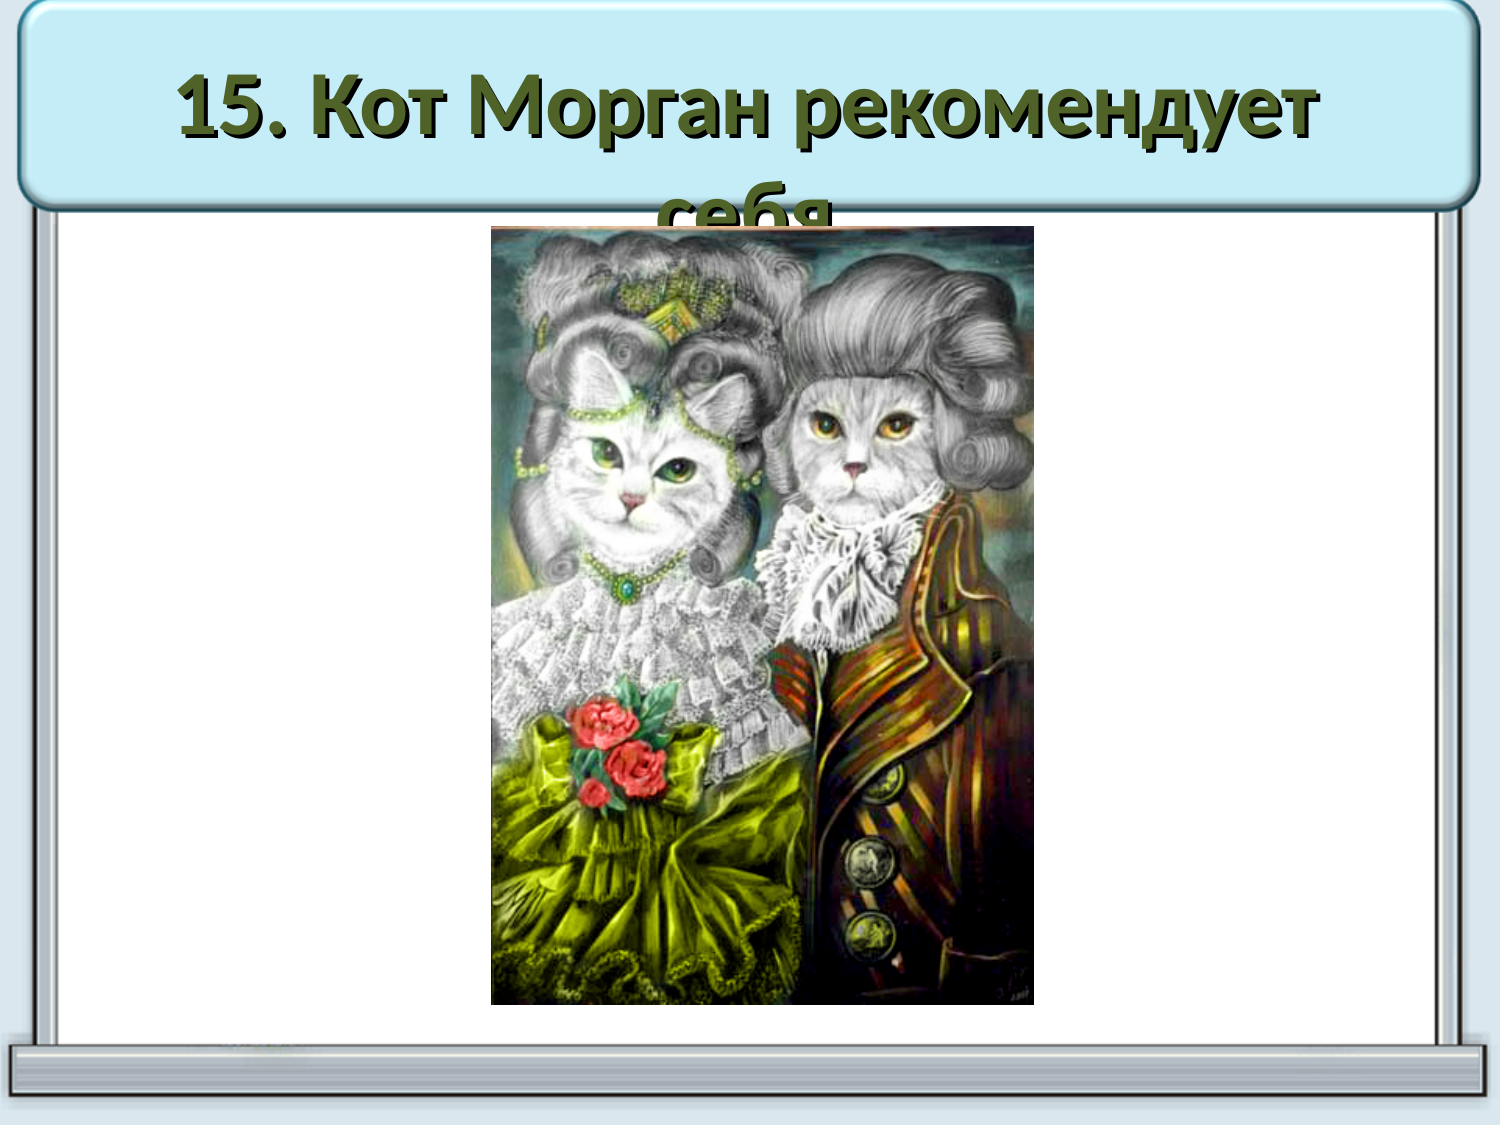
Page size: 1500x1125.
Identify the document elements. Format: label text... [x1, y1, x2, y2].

picture [491, 226, 1034, 1005]
title 15. Кот Морган рекомендует себя [70, 35, 1421, 178]
